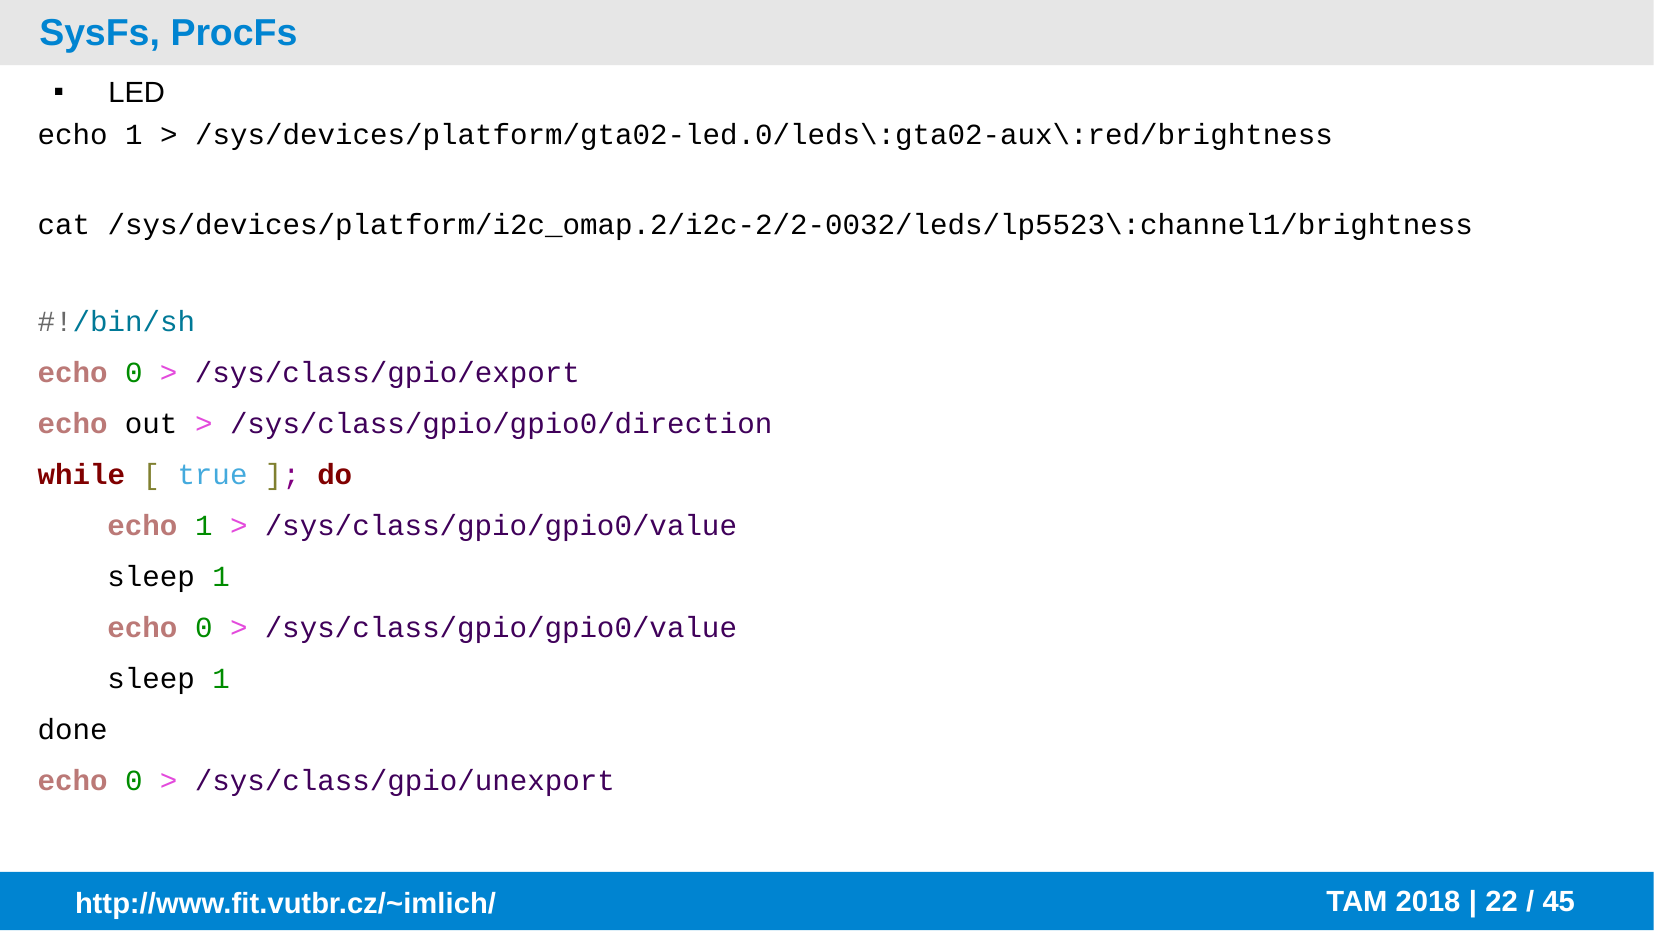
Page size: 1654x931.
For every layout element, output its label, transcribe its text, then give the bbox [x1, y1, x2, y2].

list LED echo 1 > /sys/devices/platform/gta02-led.0/leds\:gta02-aux\:red/brightness cat /sys/devices/platform/i2c_omap.2/i2c-2/2-0032/leds/lp5523\:channel1/brightness #!/bin/sh echo 0 > /sys/class/gpio/export echo out > /sys/class/gpio/gpio0/direction while [ true ]; do echo 1 > /sys/class/gpio/gpio0/value sleep 1 echo 0 > /sys/class/gpio/gpio0/value sleep 1 done echo 0 > /sys/class/gpio/unexport [37, 76, 1613, 844]
title SysFs, ProcFs [39, 4, 1615, 61]
